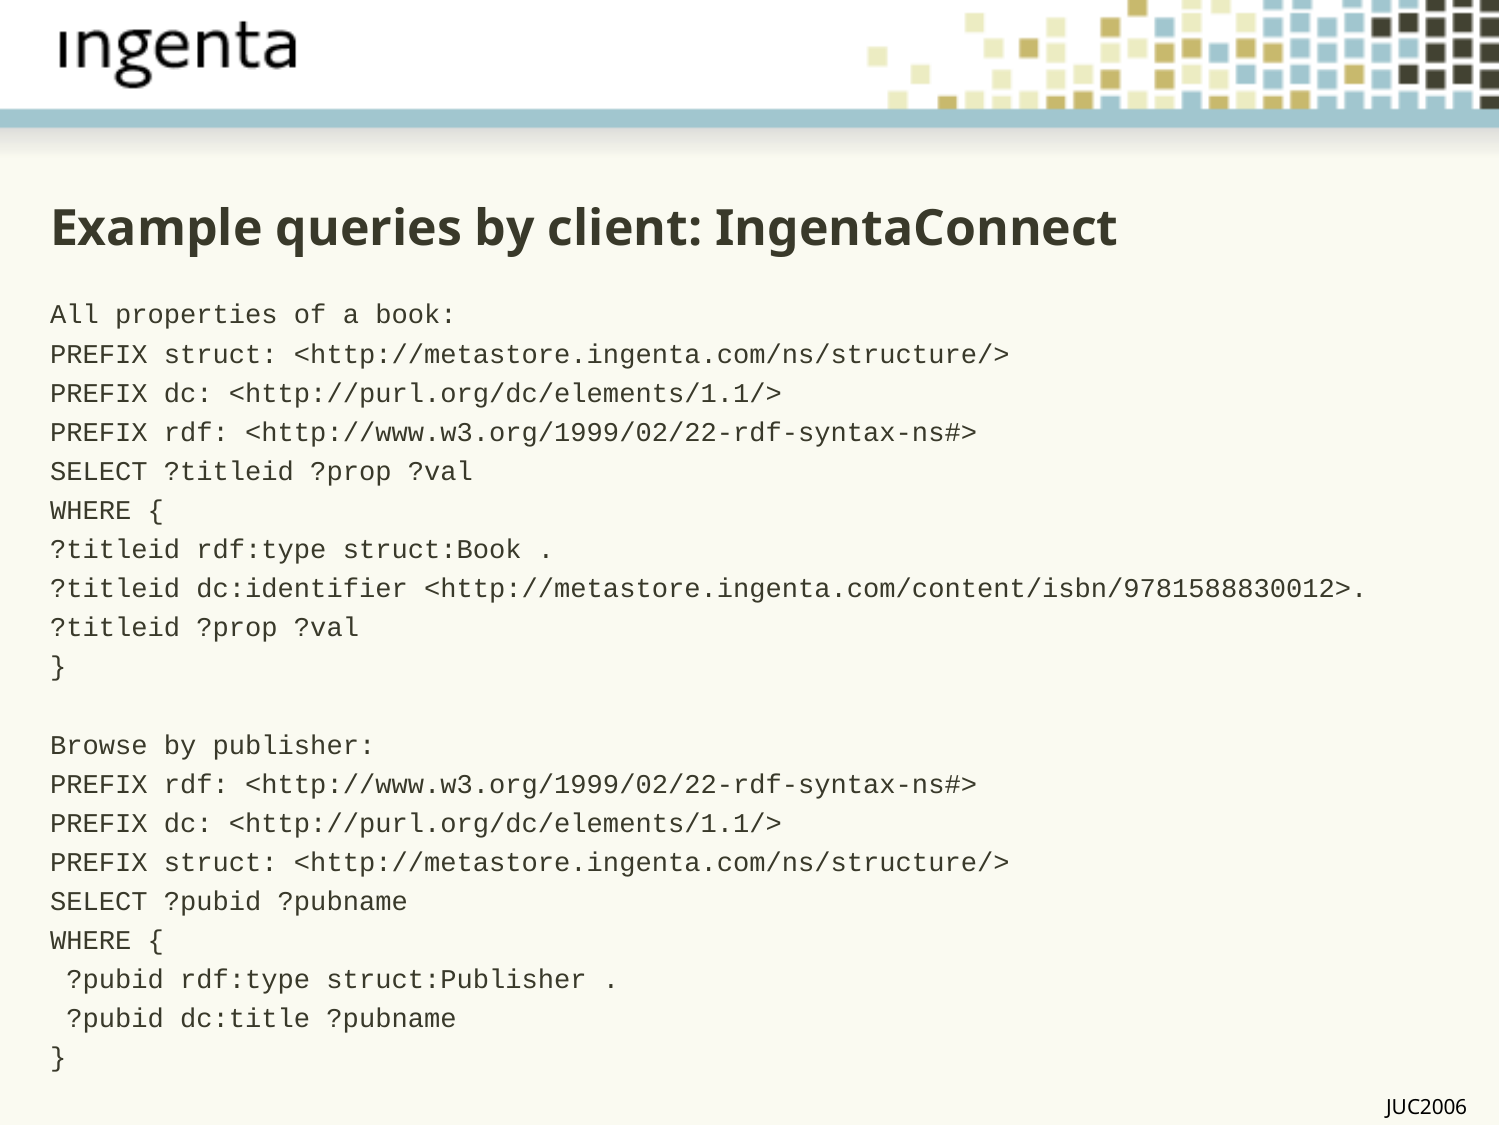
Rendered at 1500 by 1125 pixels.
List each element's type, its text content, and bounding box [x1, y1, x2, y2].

list All properties of a book: PREFIX struct: <http://metastore.ingenta.com/ns/structure/> PREFIX dc: <http://purl.org/dc/elements/1.1/> PREFIX rdf: <http://www.w3.org/1999/02/22-rdf-syntax-ns#> SELECT ?titleid ?prop ?val WHERE { ?titleid rdf:type struct:Book . ?titleid dc:identifier <http://metastore.ingenta.com/content/isbn/9781588830012>. ?titleid ?prop ?val } Browse by publisher: PREFIX rdf: <http://www.w3.org/1999/02/22-rdf-syntax-ns#> PREFIX dc: <http://purl.org/dc/elements/1.1/> PREFIX struct: <http://metastore.ingenta.com/ns/structure/> SELECT ?pubid ?pubname WHERE { ?pubid rdf:type struct:Publisher . ?pubid dc:title ?pubname } [50, 262, 1375, 1043]
title Example queries by client: IngentaConnect [50, 187, 1375, 262]
picture [0, 0, 1499, 1125]
